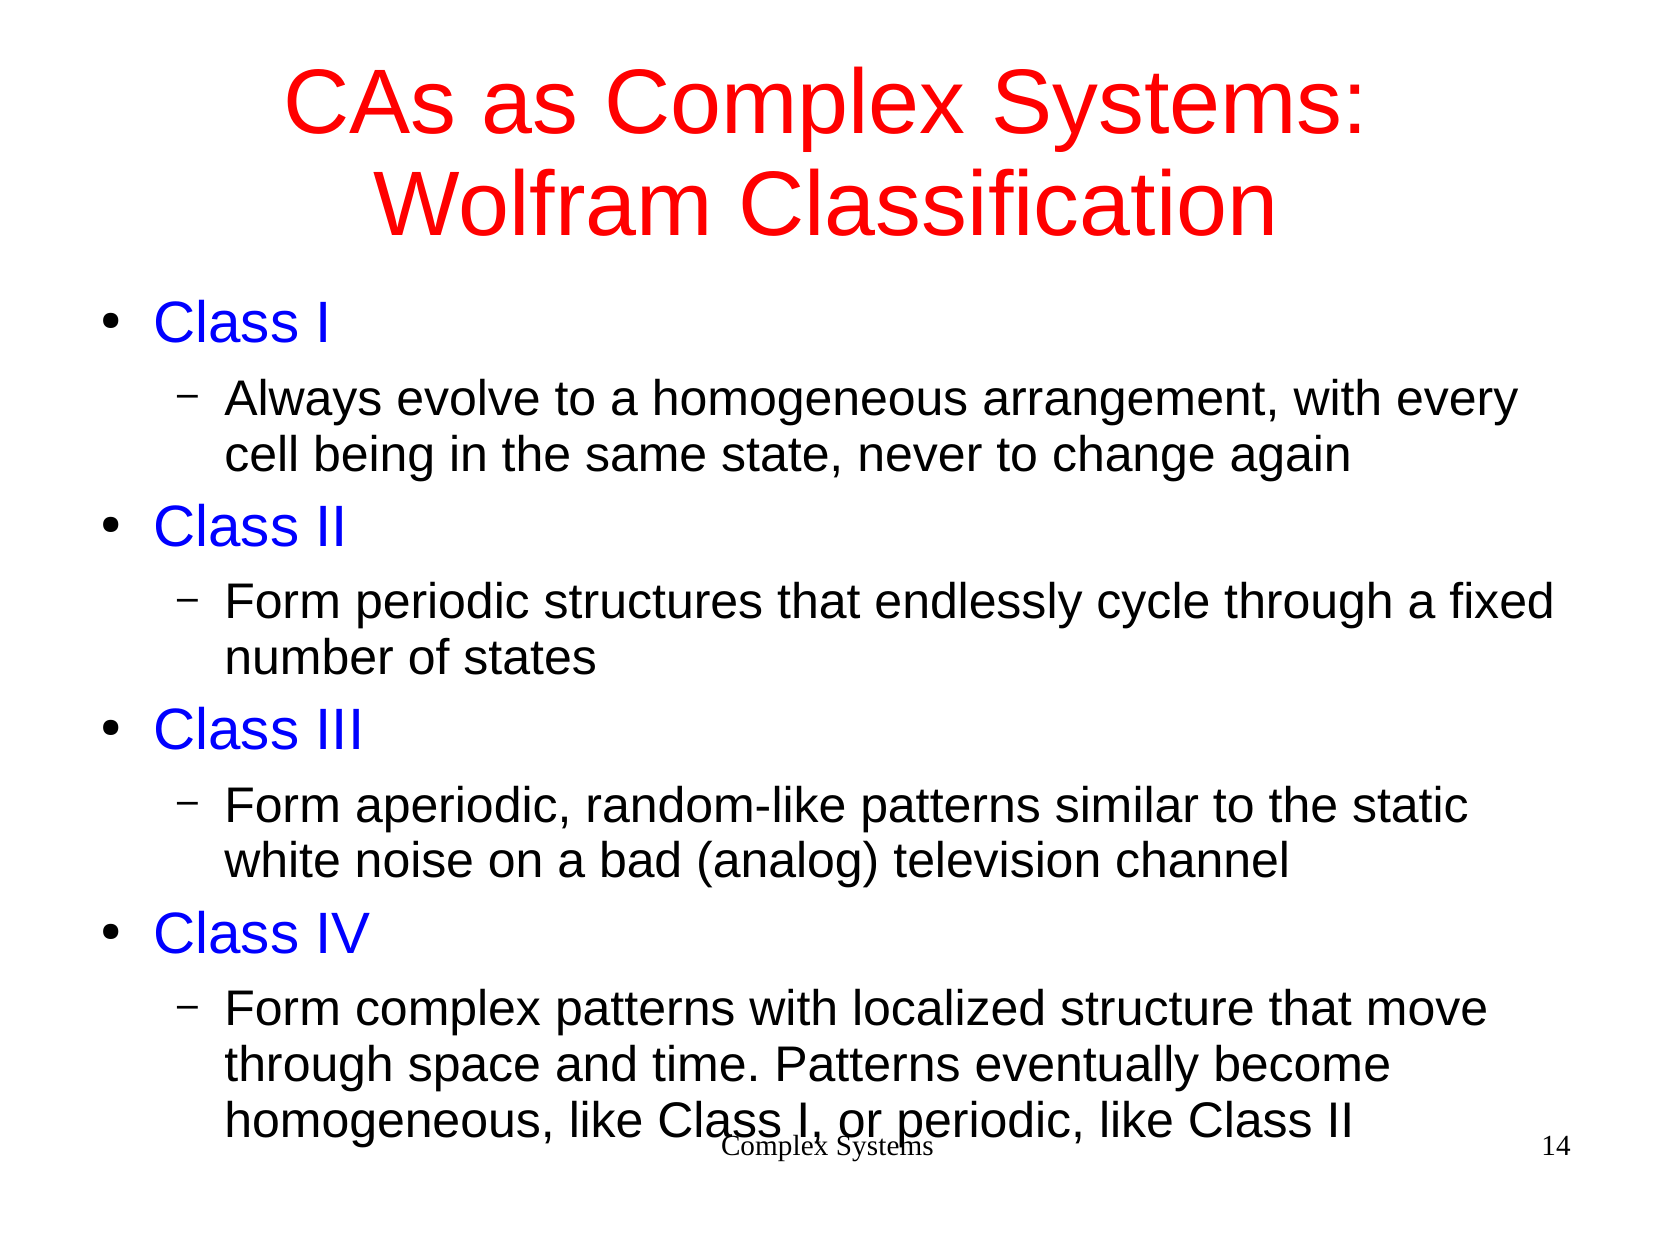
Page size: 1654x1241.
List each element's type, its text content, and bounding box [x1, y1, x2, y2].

list Class I Always evolve to a homogeneous arrangement, with every cell being in the same state, never to change again Class II Form periodic structures that endlessly cycle through a fixed number of states Class III Form aperiodic, random-like patterns similar to the static white noise on a bad (analog) television channel Class IV Form complex patterns with localized structure that move through space and time. Patterns eventually become homogeneous, like Class I, or periodic, like Class II [82, 290, 1571, 1154]
title CAs as Complex Systems: Wolfram Classification [82, 49, 1571, 257]
